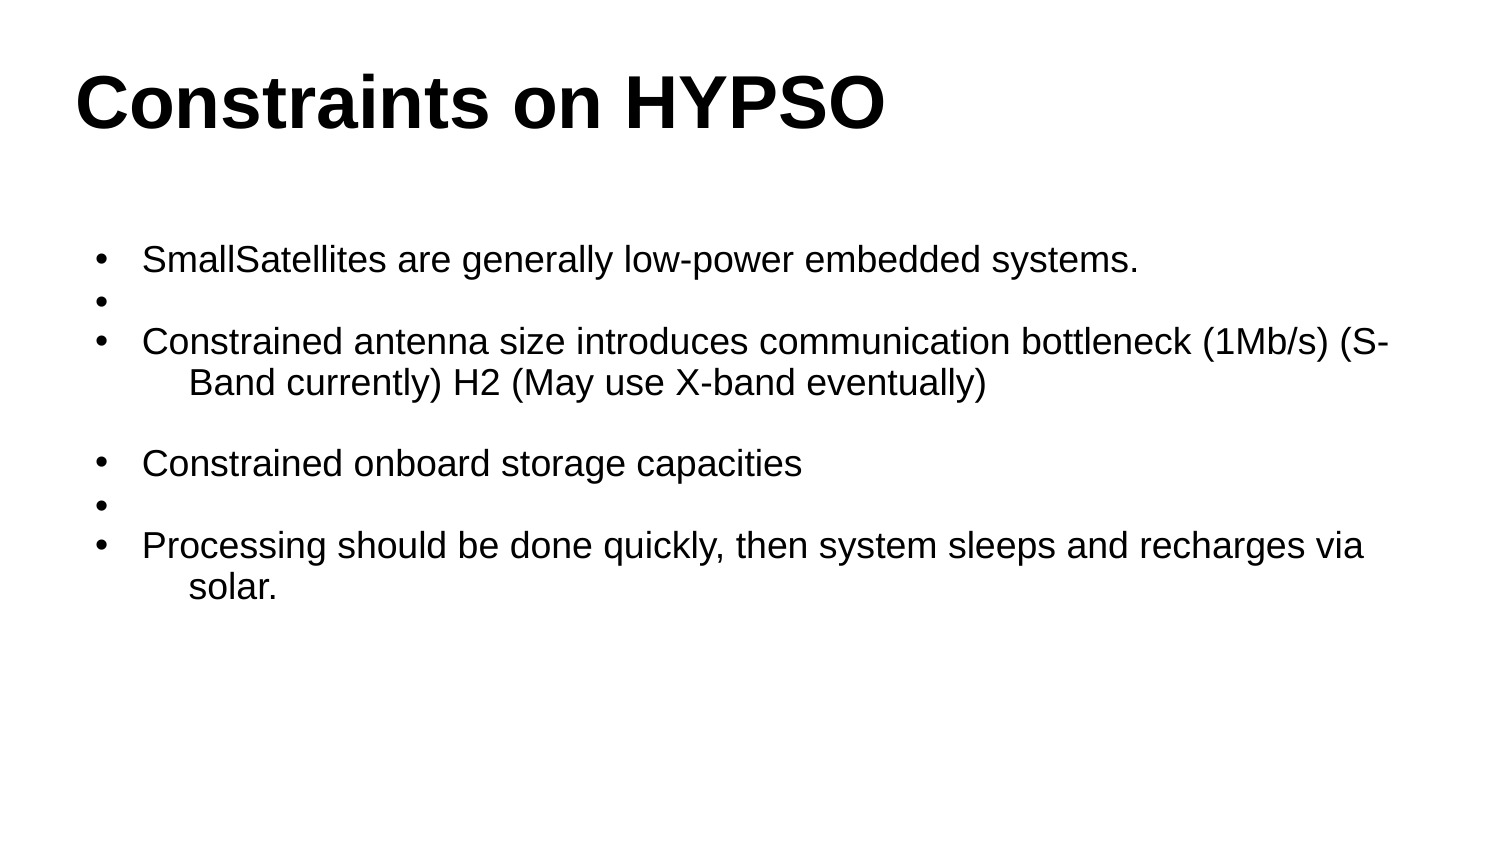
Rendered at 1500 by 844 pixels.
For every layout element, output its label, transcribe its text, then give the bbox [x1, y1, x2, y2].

title Constraints on HYPSO [75, 33, 1425, 175]
subtitle SmallSatellites are generally low-power embedded systems. Constrained antenna size introduces communication bottleneck (1Mb/s) (S-Band currently) H2 (May use X-band eventually) Constrained onboard storage capacities Processing should be done quickly, then system sleeps and recharges via solar. [94, 240, 1445, 557]
